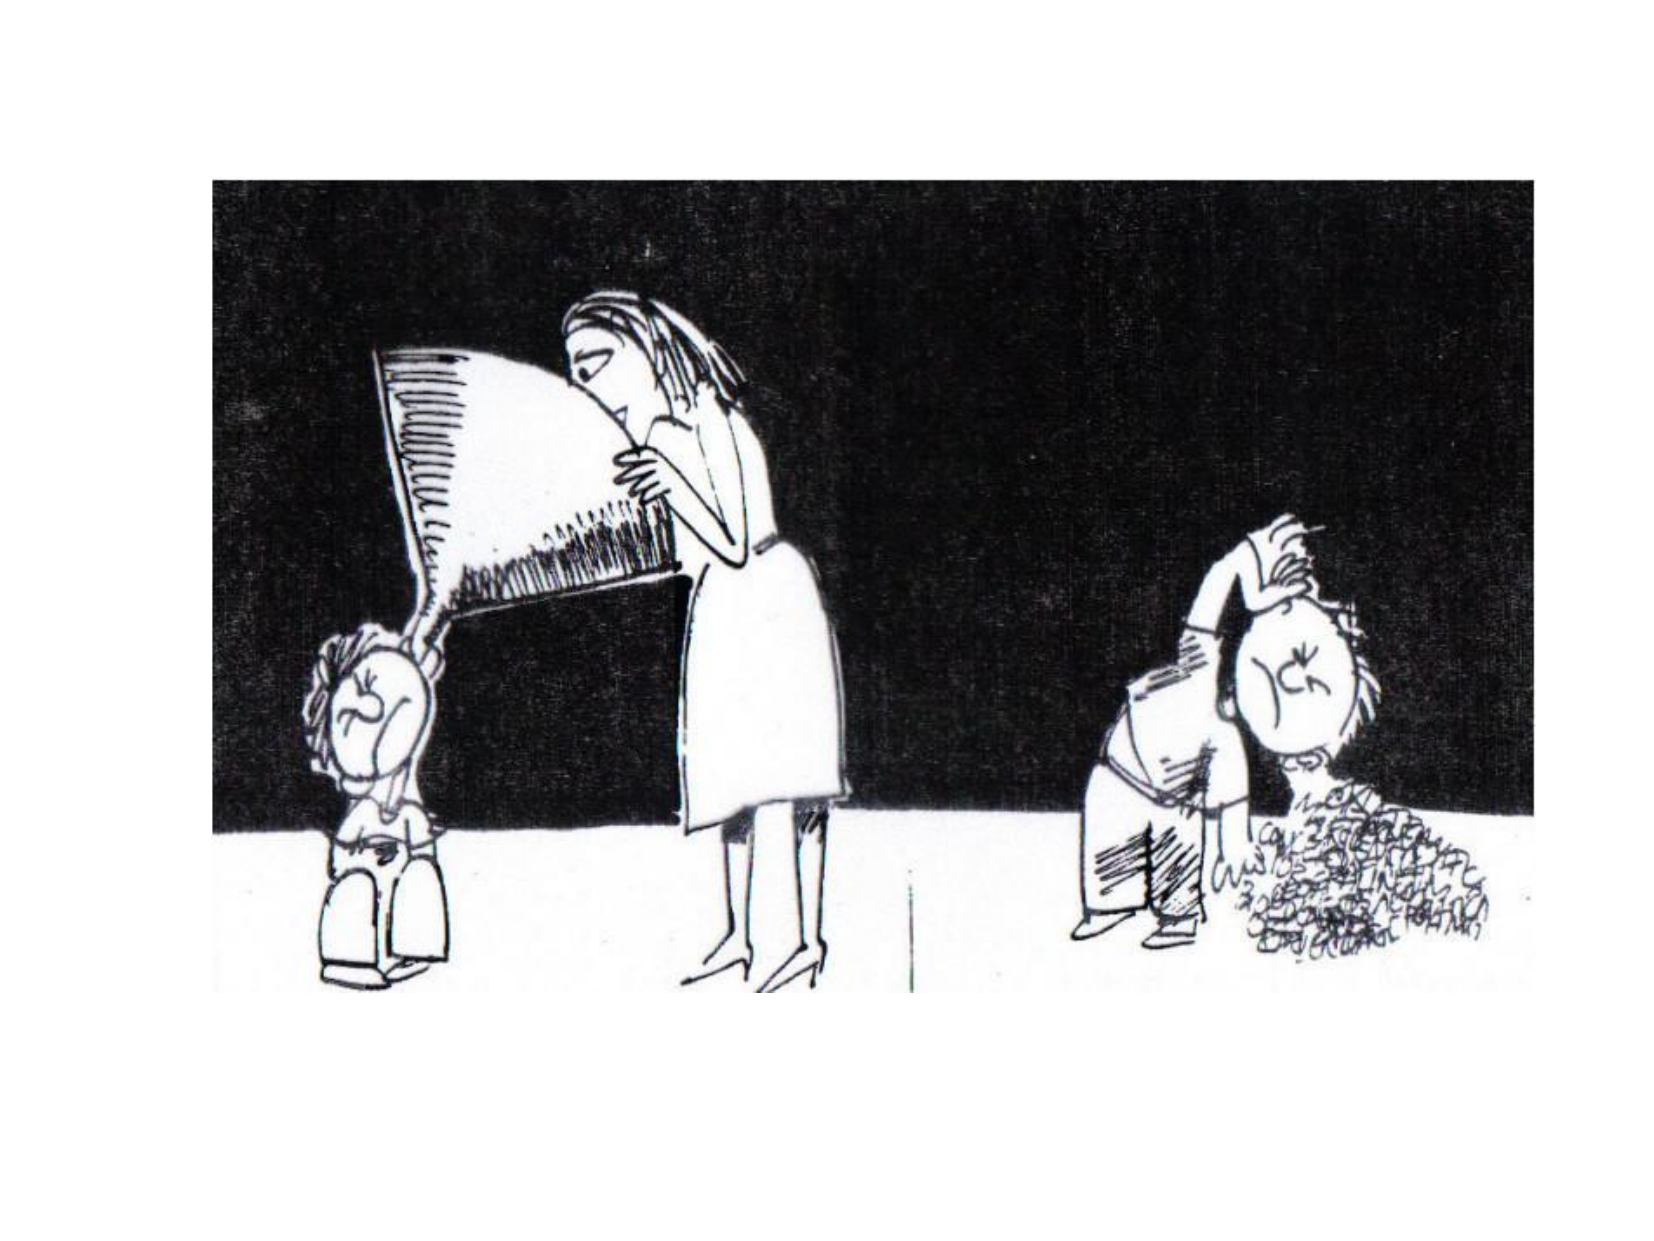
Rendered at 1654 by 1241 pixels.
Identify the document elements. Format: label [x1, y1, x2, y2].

picture [211, 177, 1536, 993]
